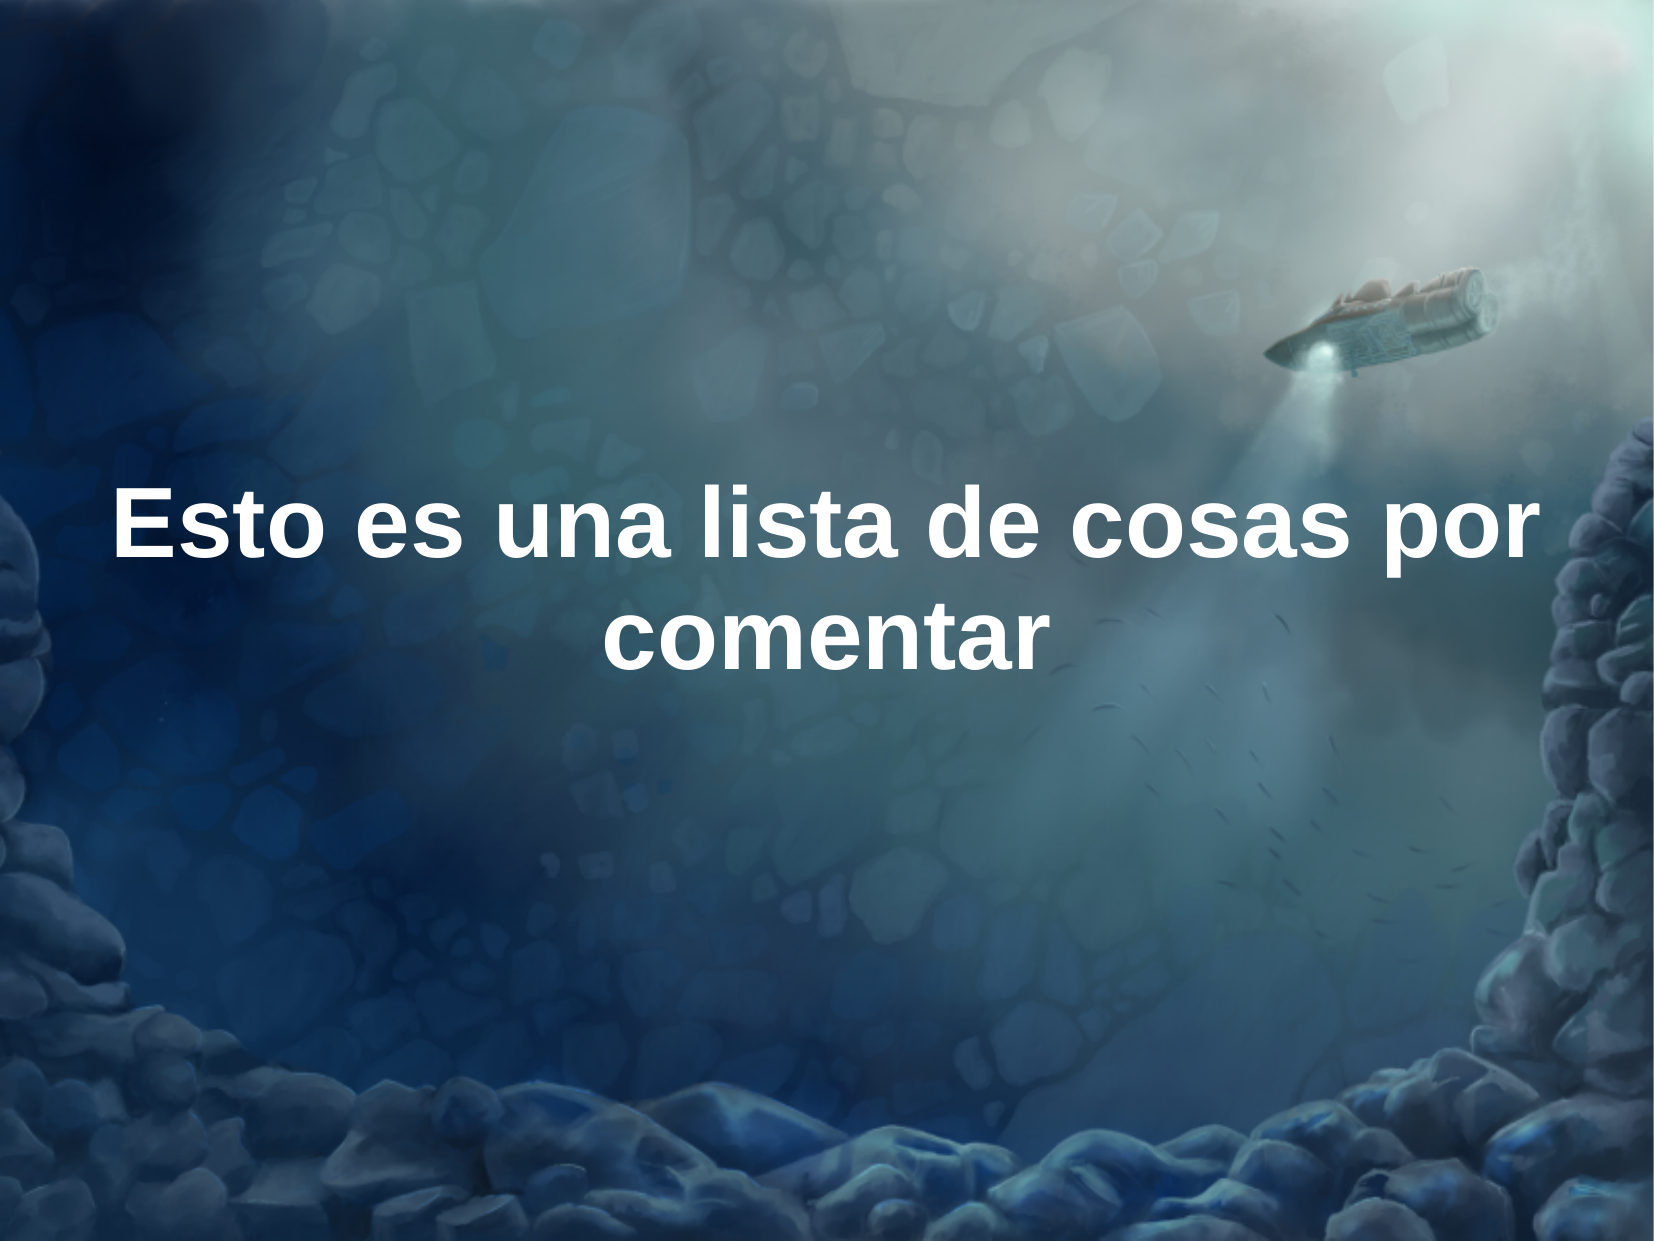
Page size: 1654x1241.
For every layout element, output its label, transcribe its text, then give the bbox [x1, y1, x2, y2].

subtitle Esto es una lista de cosas por comentar [82, 49, 1571, 1109]
picture [0, 0, 1654, 1241]
